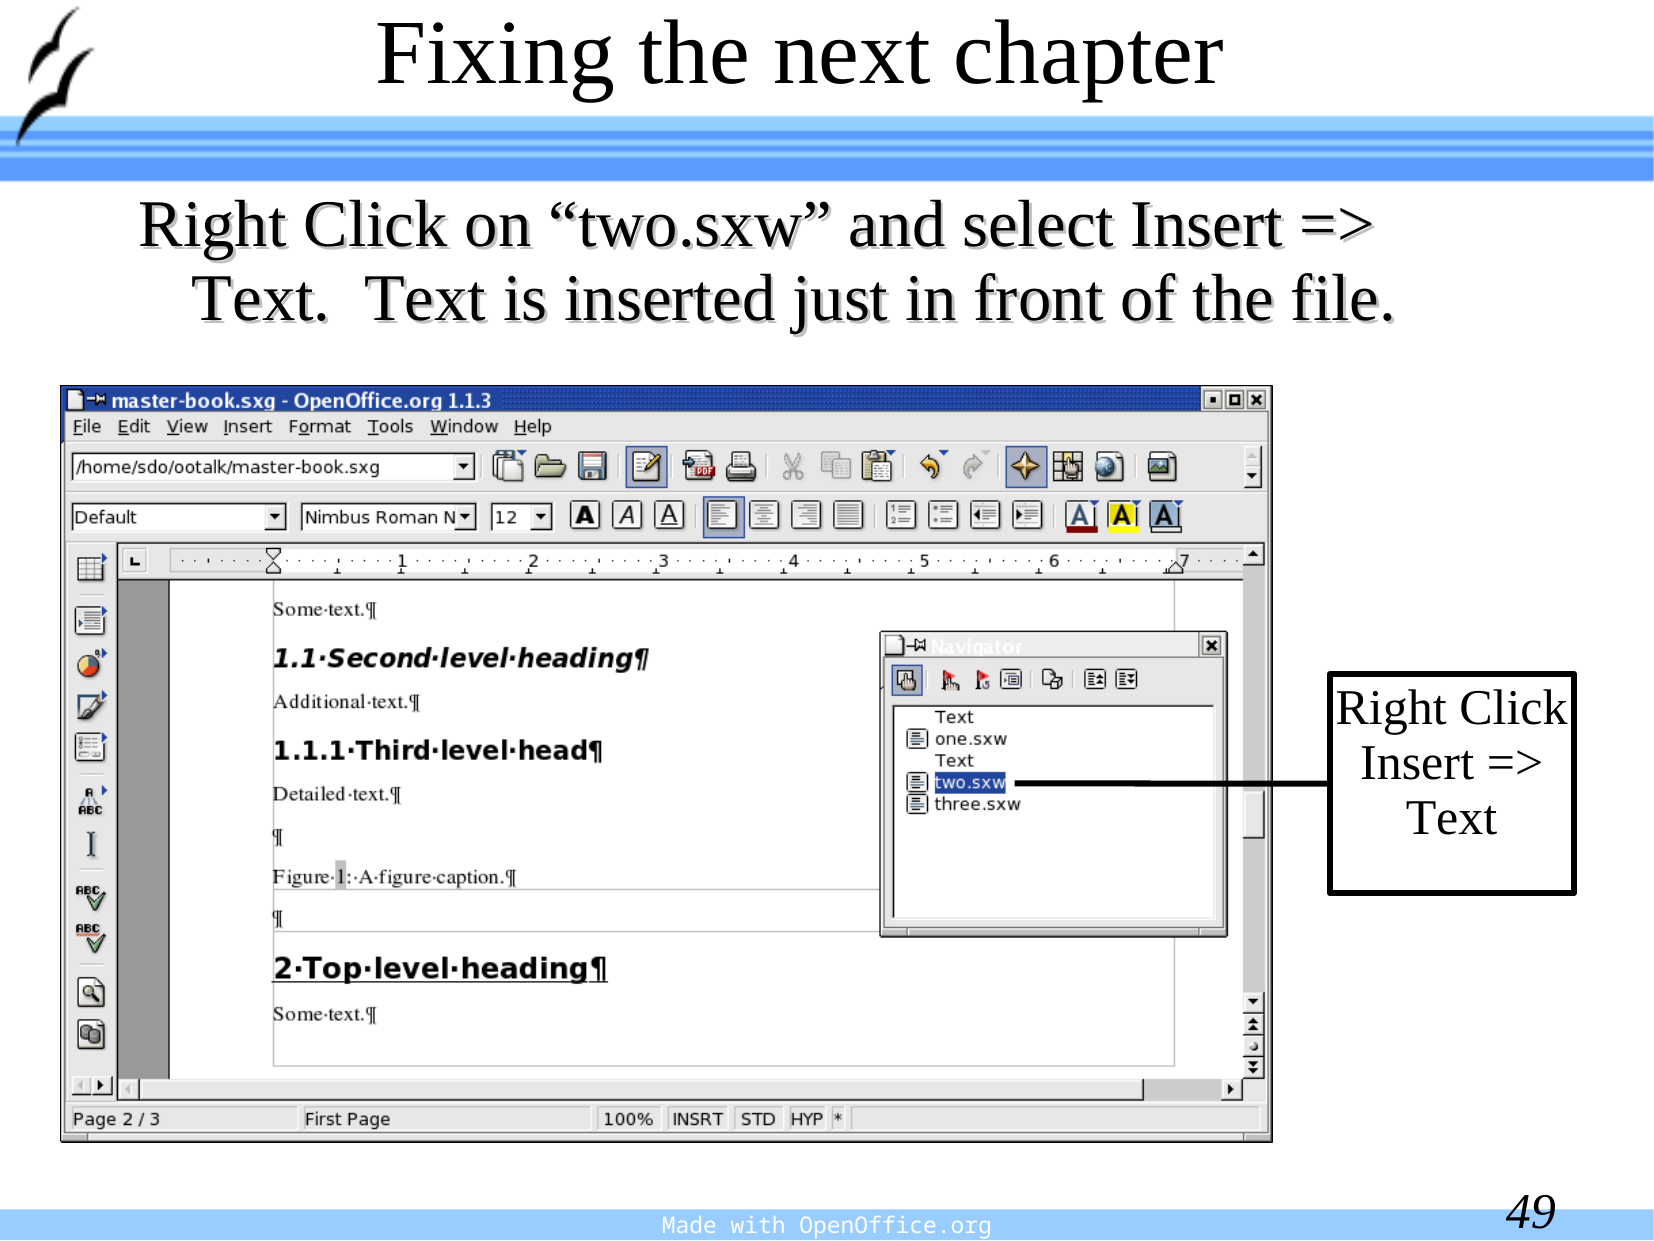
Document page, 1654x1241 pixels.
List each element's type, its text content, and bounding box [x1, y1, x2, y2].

title Fixing the next chapter [94, 0, 1507, 117]
text_box Right Click Insert => Text [1329, 673, 1574, 894]
picture [0, 0, 1654, 188]
picture [60, 385, 1273, 1143]
list Right Click on “two.sxw” and select Insert => Text. Text is inserted just in front of the file. [120, 187, 1533, 1195]
